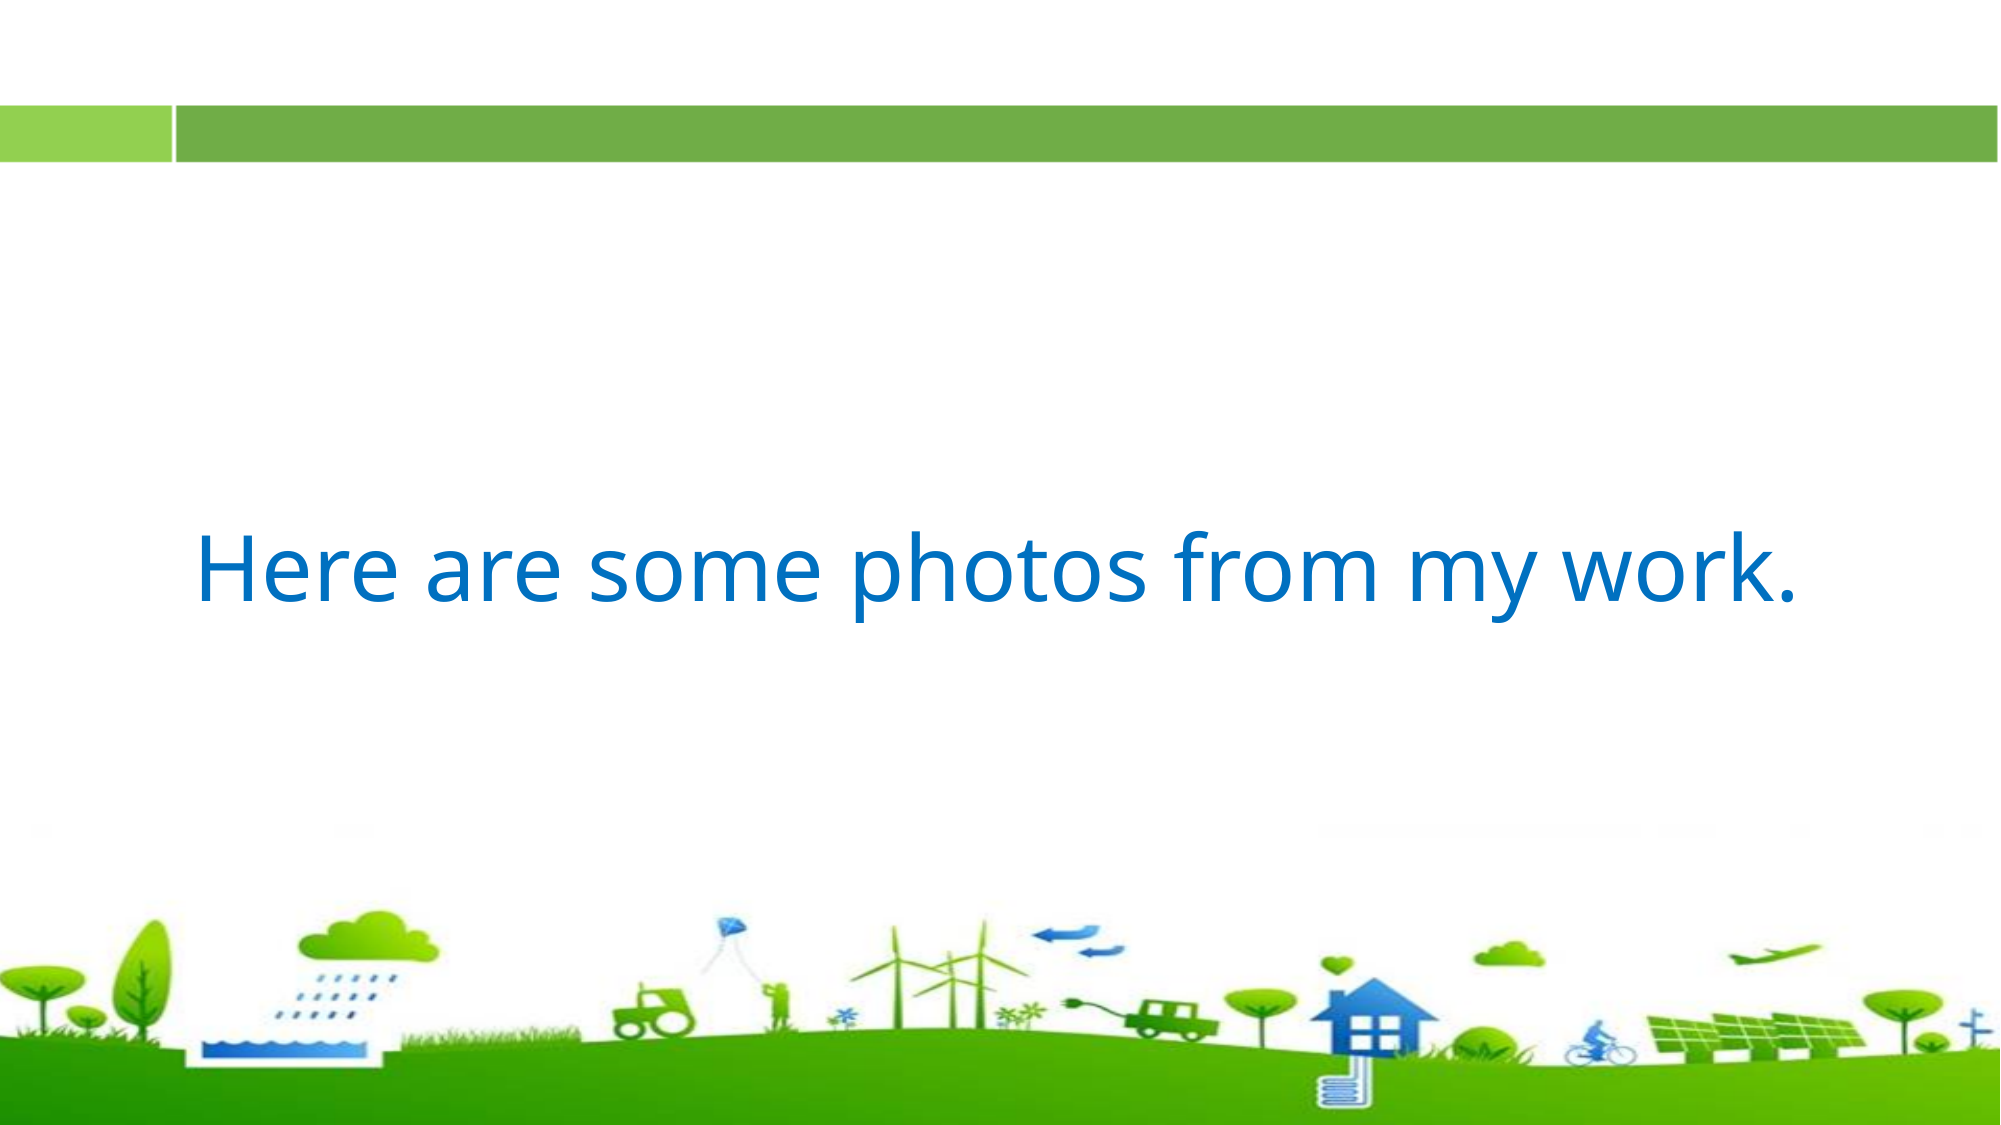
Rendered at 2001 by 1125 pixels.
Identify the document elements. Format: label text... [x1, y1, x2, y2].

picture [0, 0, 2000, 444]
title Here are some photos from my work. [0, 444, 2000, 686]
picture [0, 686, 2000, 1125]
